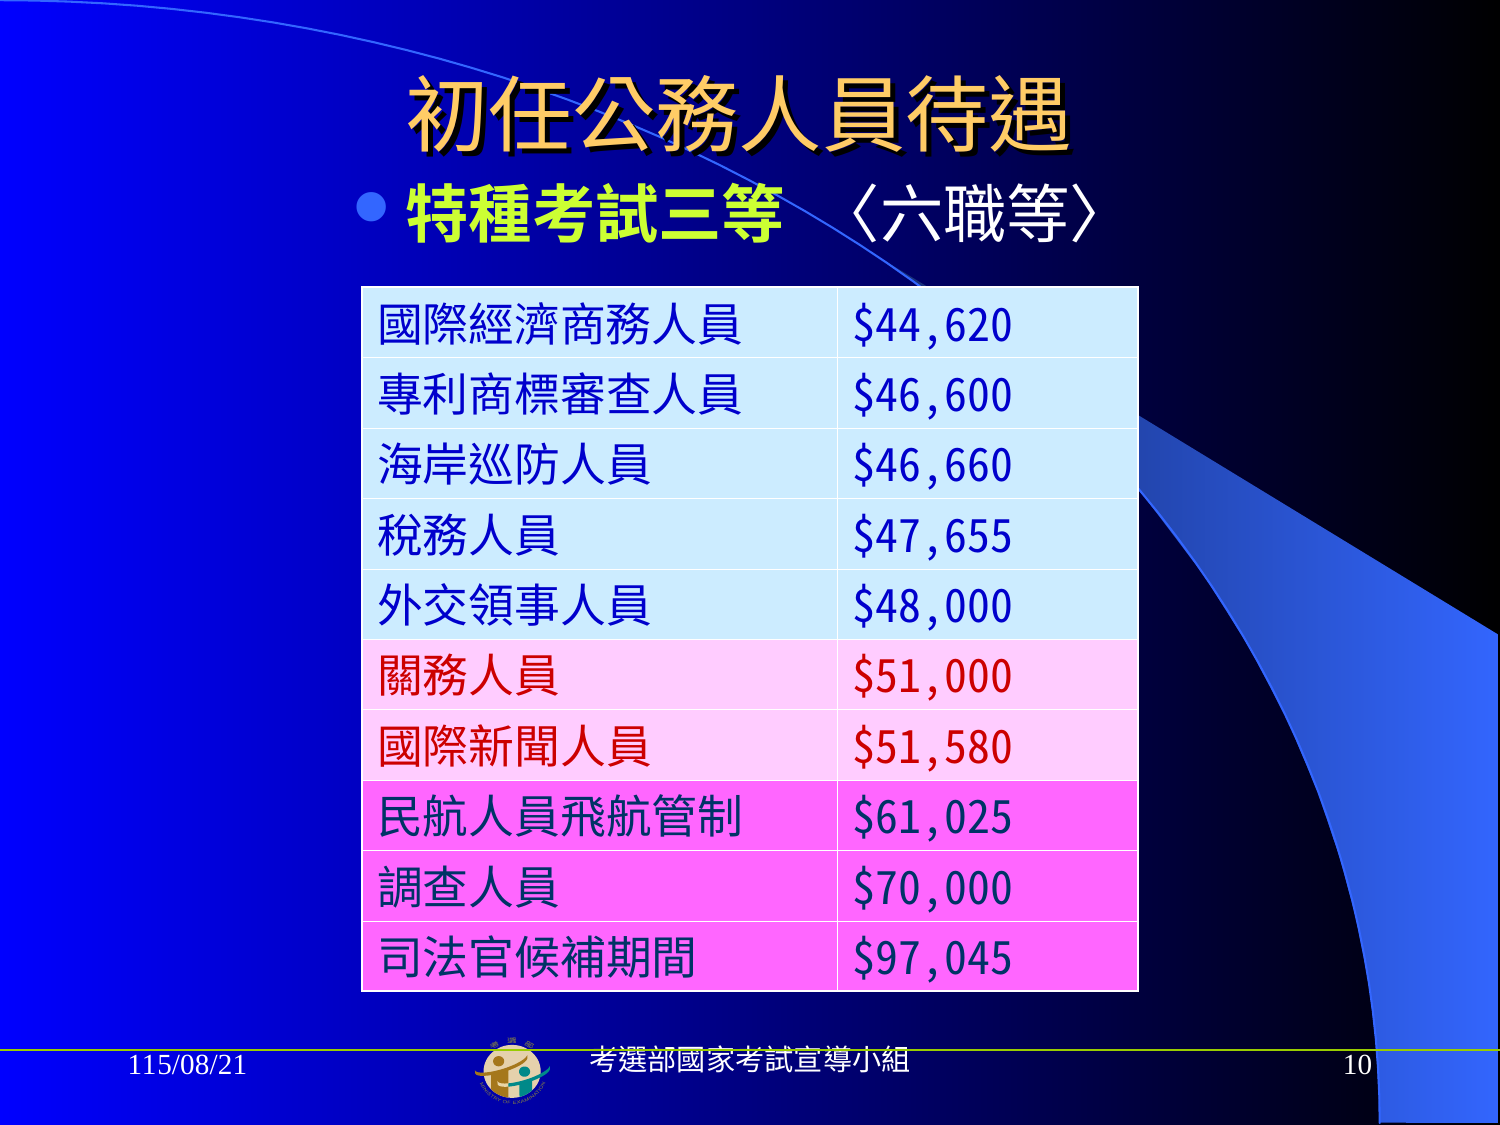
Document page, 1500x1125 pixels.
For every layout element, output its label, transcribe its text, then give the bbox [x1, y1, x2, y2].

table_cell 海岸巡防人員 [363, 429, 837, 498]
title 初任公務人員待遇 [187, 50, 1291, 175]
table_cell 外交領事人員 [363, 570, 837, 639]
table_cell $48,000 [838, 570, 1137, 639]
table_header 國際經濟商務人員 [363, 288, 837, 357]
table_cell $51,580 [838, 710, 1137, 780]
table_cell 調查人員 [363, 851, 837, 921]
table_cell $70,000 [838, 851, 1137, 921]
table_cell $51,000 [838, 640, 1137, 709]
table_cell $47,655 [838, 499, 1137, 569]
table_cell 民航人員飛航管制 [363, 781, 837, 850]
table_cell 專利商標審查人員 [363, 358, 837, 428]
table_cell $61,025 [838, 781, 1137, 850]
table_cell $97,045 [838, 922, 1137, 990]
table_cell 關務人員 [363, 640, 837, 709]
table_cell 稅務人員 [363, 499, 837, 569]
list 特種考試三等 〈六職等〉 [337, 174, 1163, 263]
table_cell $46,660 [838, 429, 1137, 498]
table_cell 司法官候補期間 [363, 922, 837, 990]
table_cell $46,600 [838, 358, 1137, 428]
table_header $44,620 [838, 288, 1137, 357]
table_cell 國際新聞人員 [363, 710, 837, 780]
